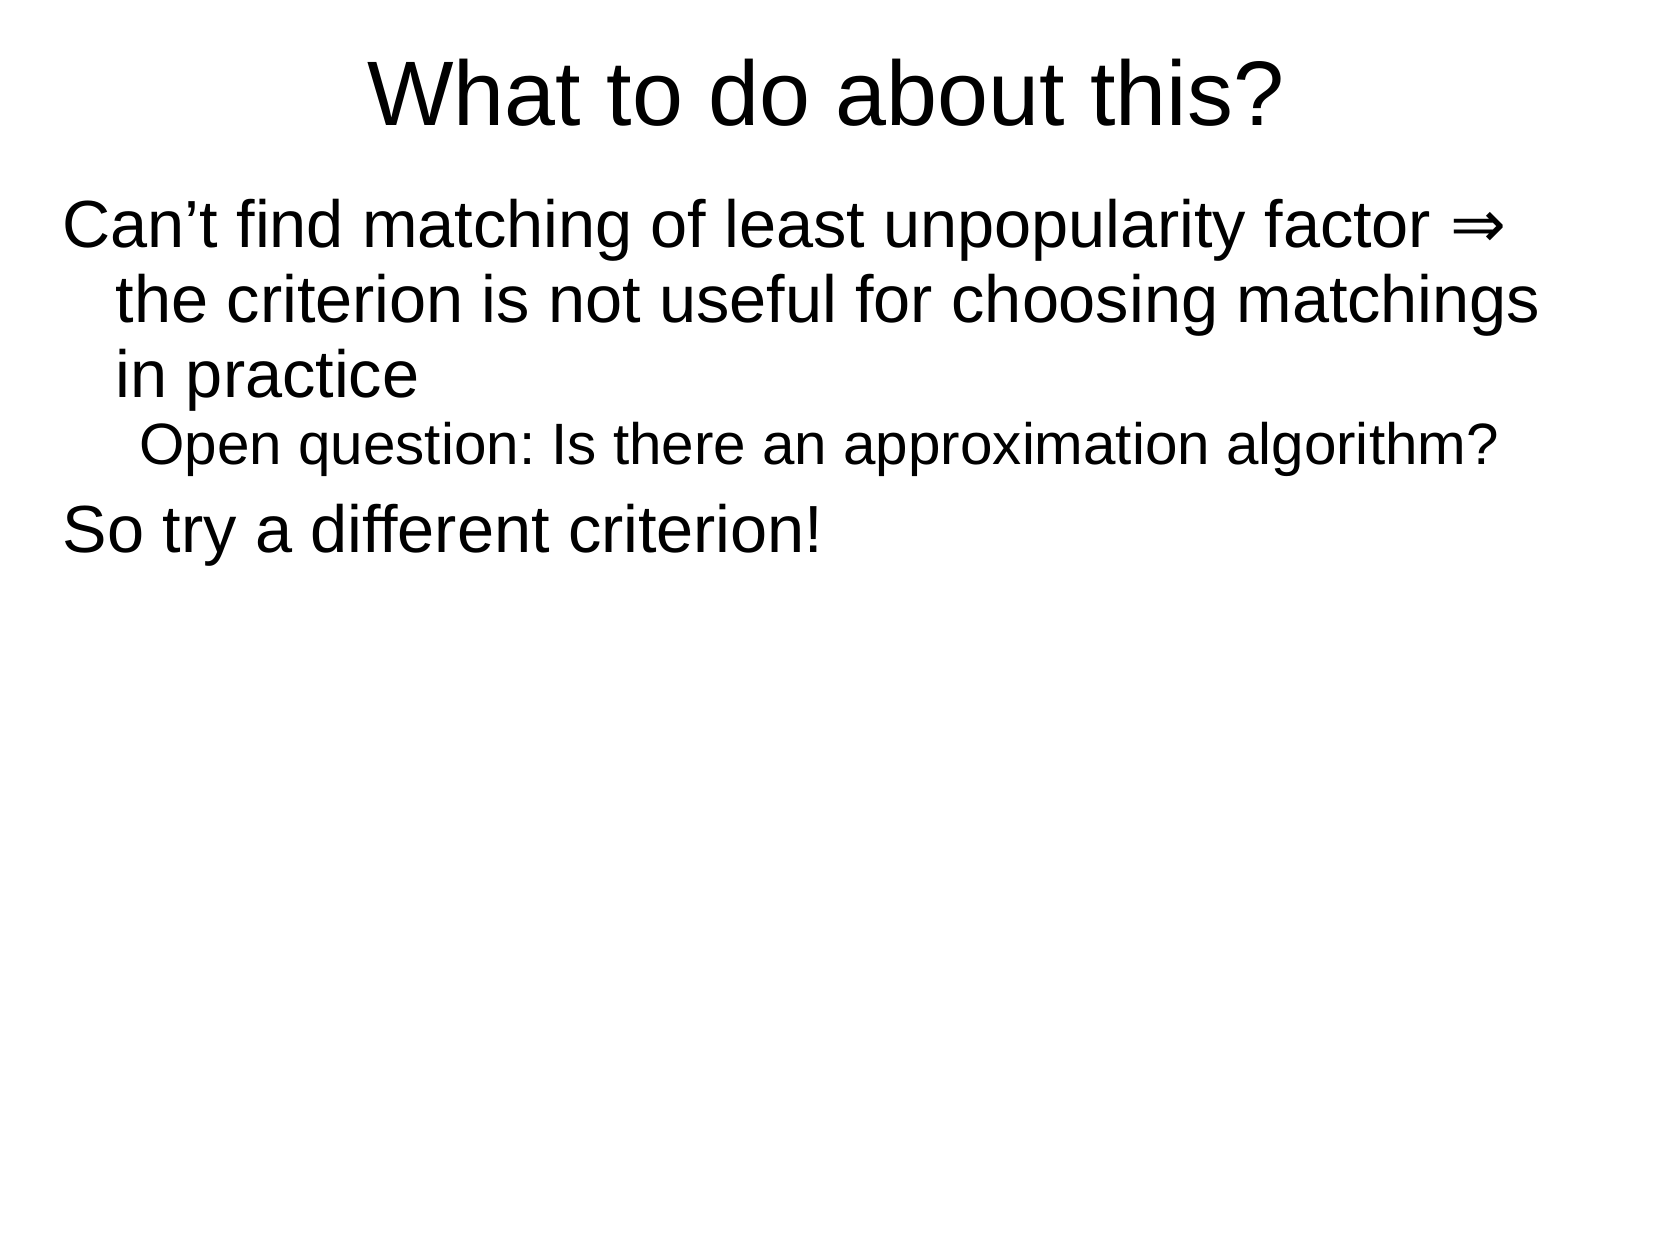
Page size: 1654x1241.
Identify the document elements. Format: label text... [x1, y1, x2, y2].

title What to do about this? [0, 7, 1654, 181]
list Can’t find matching of least unpopularity factor ⇒ the criterion is not useful for choosing matchings in practice Open question: Is there an approximation algorithm? So try a different criterion! [45, 187, 1609, 1226]
